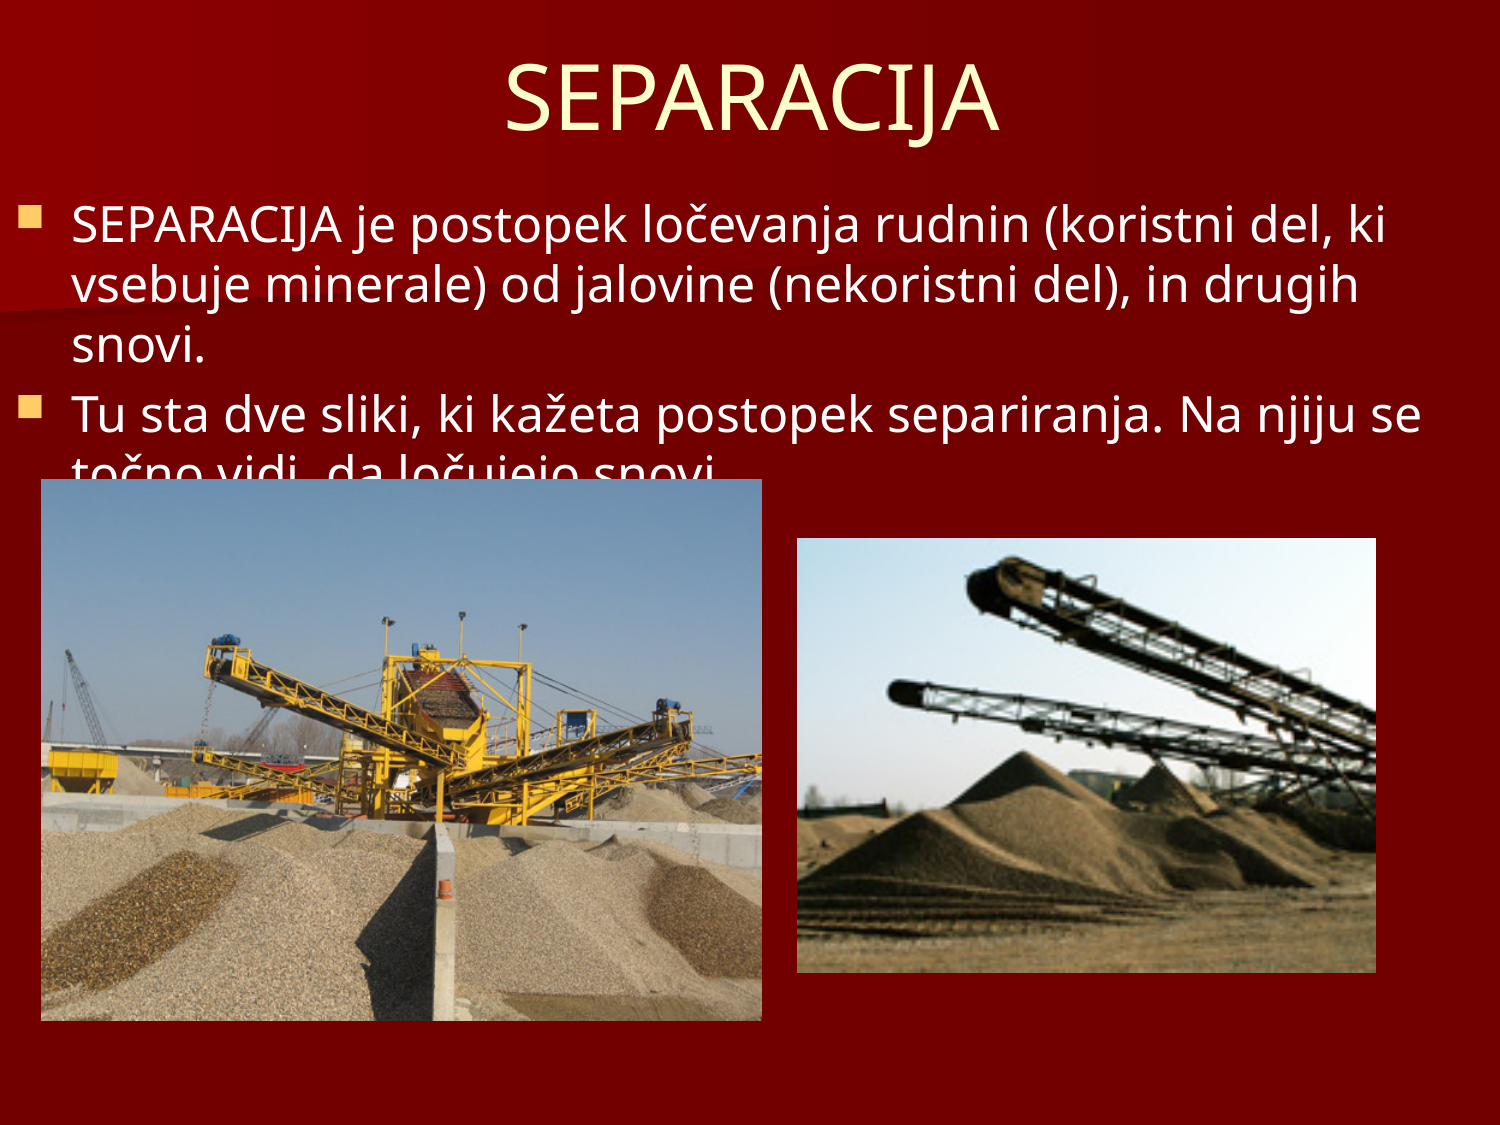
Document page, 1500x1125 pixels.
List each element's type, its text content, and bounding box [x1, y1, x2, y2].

picture [797, 538, 1376, 973]
picture [41, 479, 762, 1021]
title SEPARACIJA [76, 0, 1427, 184]
list SEPARACIJA je postopek ločevanja rudnin (koristni del, ki vsebuje minerale) od jalovine (nekoristni del), in drugih snovi. Tu sta dve sliki, ki kažeta postopek separiranja. Na njiju se točno vidi, da ločujejo snovi. [0, 184, 1500, 1125]
